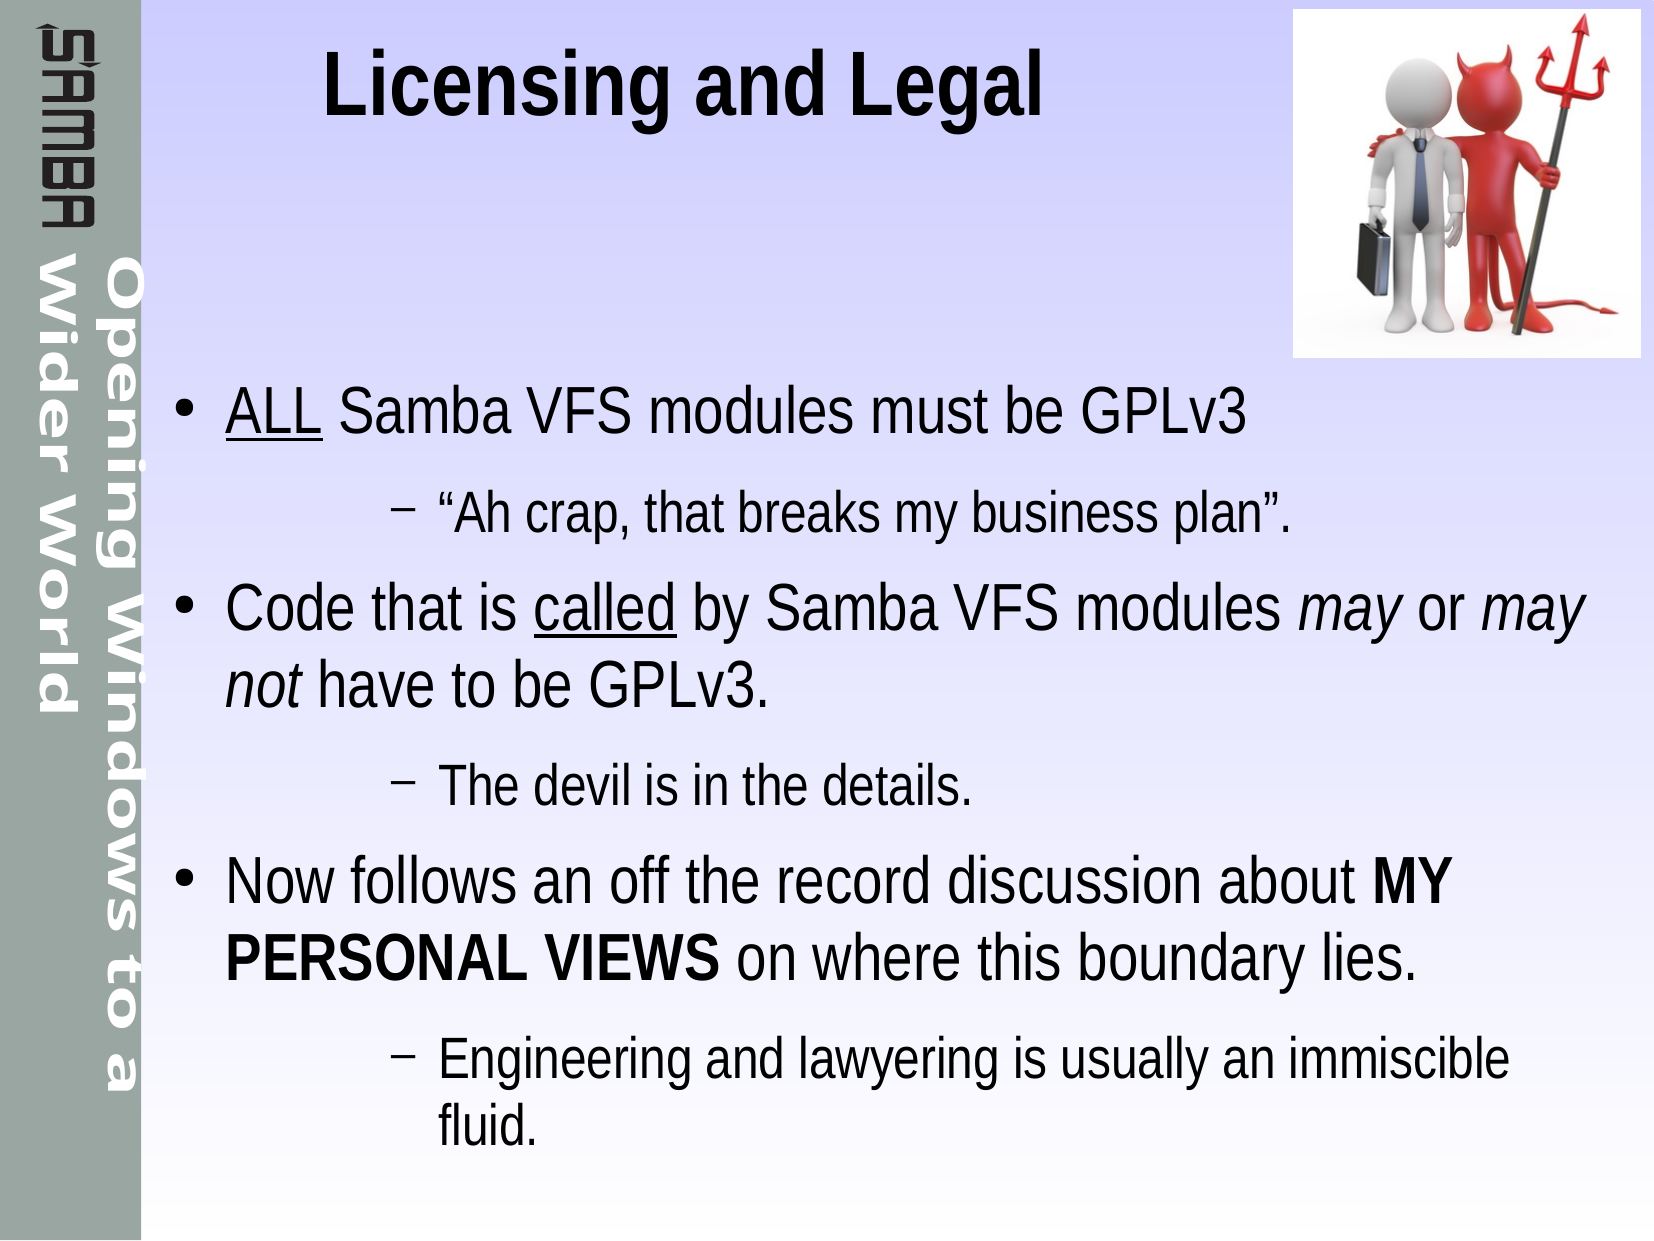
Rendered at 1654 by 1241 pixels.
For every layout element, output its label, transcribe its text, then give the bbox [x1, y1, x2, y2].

title Licensing and Legal [183, 0, 1187, 166]
list ALL Samba VFS modules must be GPLv3 “Ah crap, that breaks my business plan”. Code that is called by Samba VFS modules may or may not have to be GPLv3. The devil is in the details. Now follows an off the record discussion about MY PERSONAL VIEWS on where this boundary lies. Engineering and lawyering is usually an immiscible fluid. [154, 371, 1610, 1159]
picture [1293, 9, 1641, 358]
